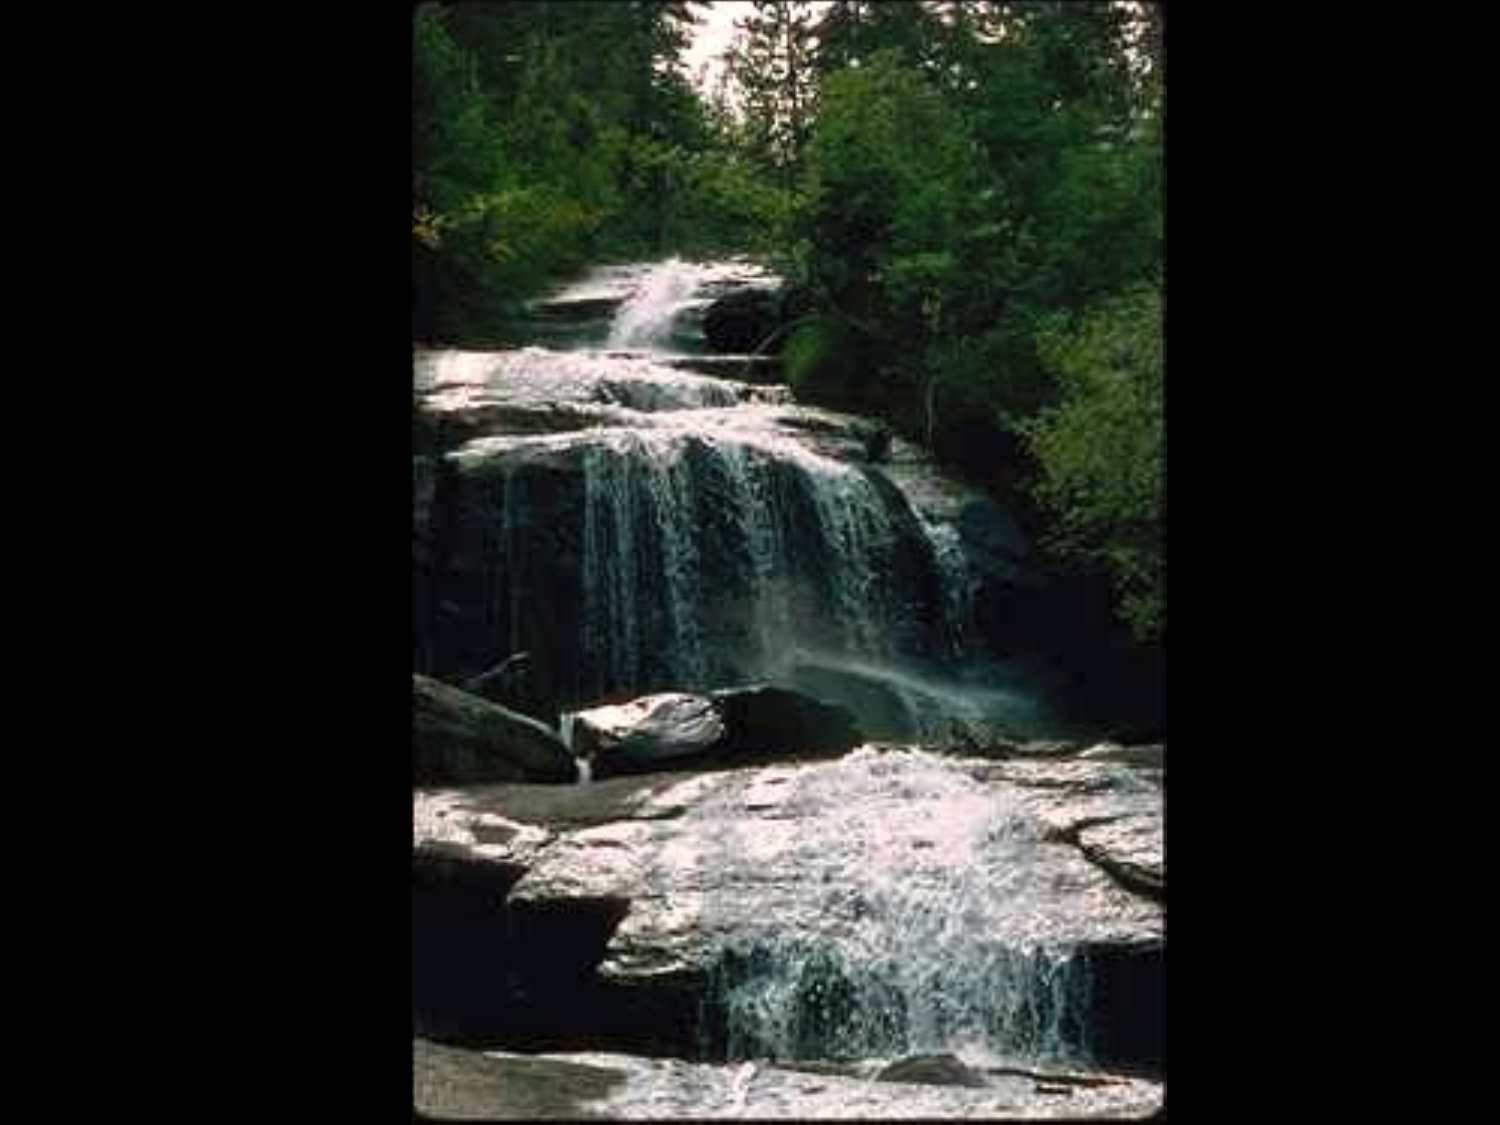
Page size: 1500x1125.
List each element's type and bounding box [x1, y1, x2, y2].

picture [412, 0, 1167, 1125]
